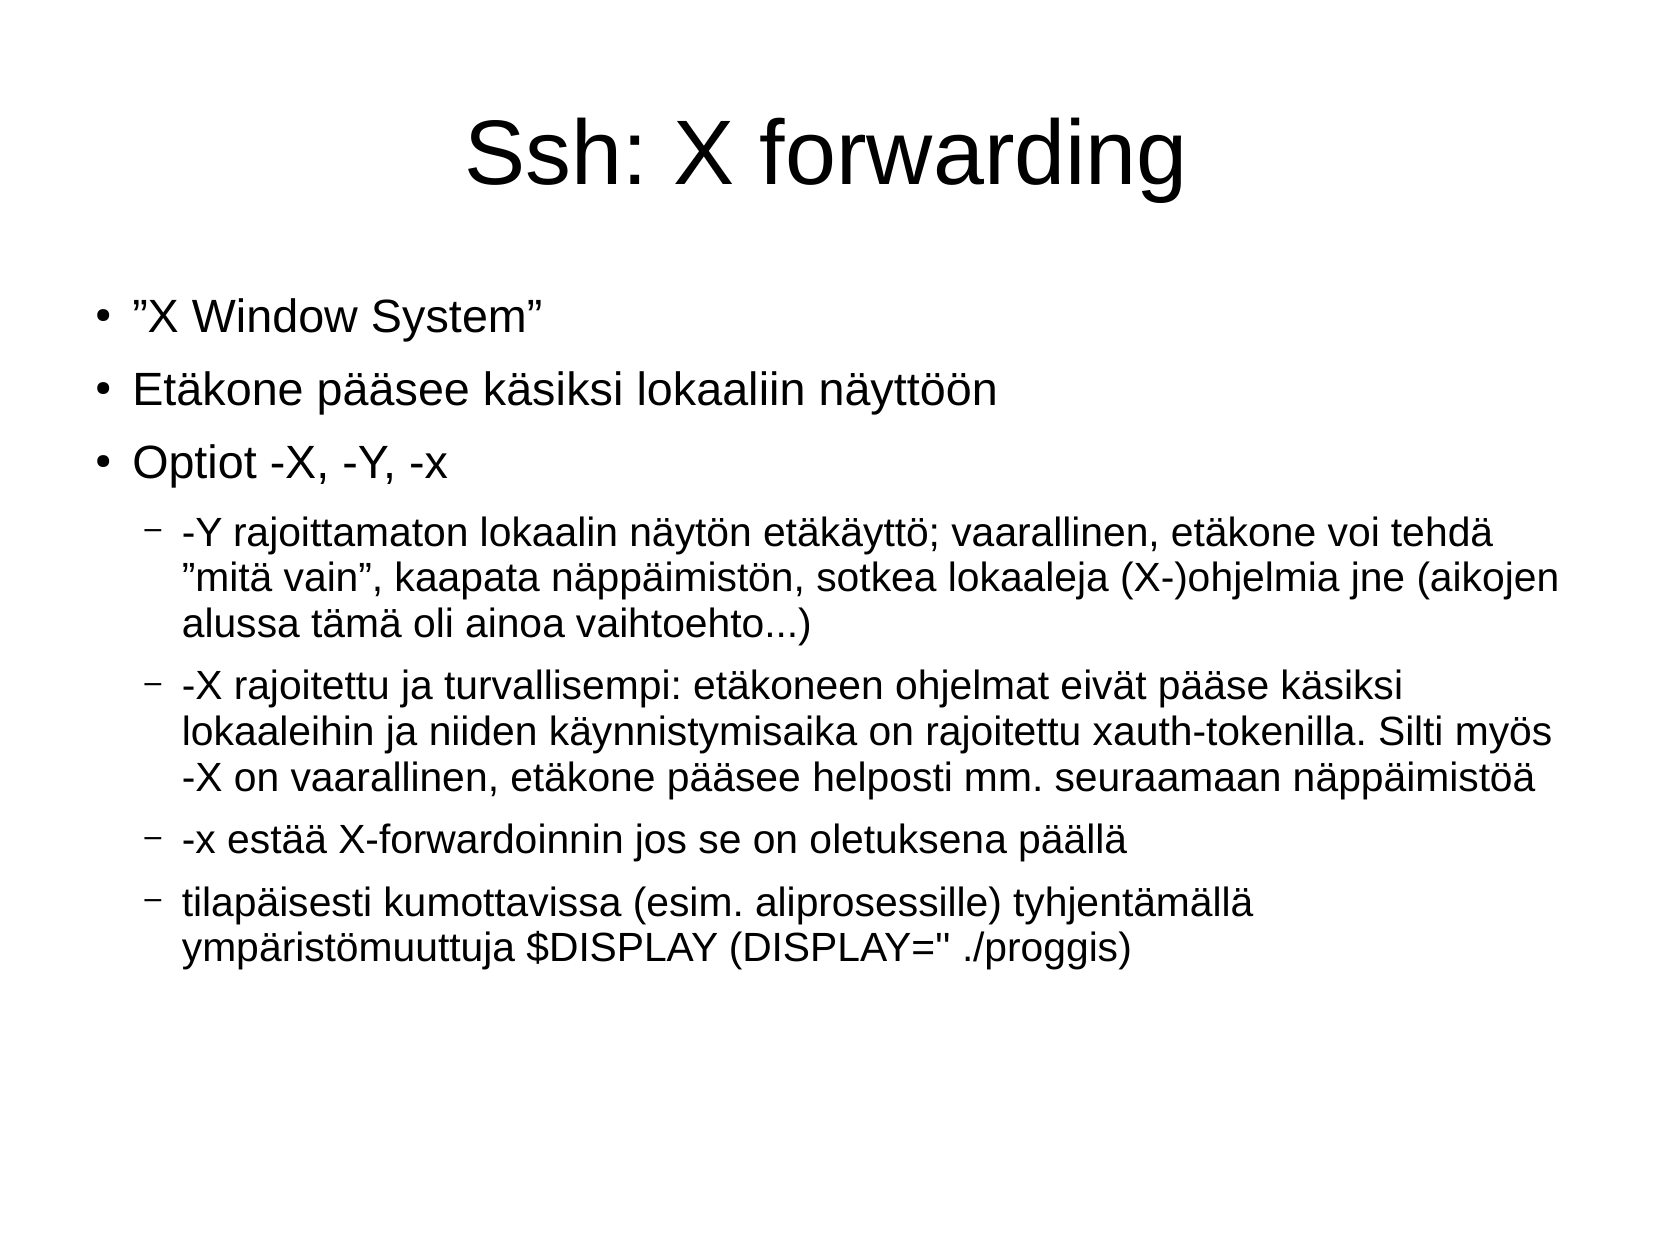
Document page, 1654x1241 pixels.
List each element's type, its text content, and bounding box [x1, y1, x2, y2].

list ”X Window System” Etäkone pääsee käsiksi lokaaliin näyttöön Optiot -X, -Y, -x -Y rajoittamaton lokaalin näytön etäkäyttö; vaarallinen, etäkone voi tehdä ”mitä vain”, kaapata näppäimistön, sotkea lokaaleja (X-)ohjelmia jne (aikojen alussa tämä oli ainoa vaihtoehto...) -X rajoitettu ja turvallisempi: etäkoneen ohjelmat eivät pääse käsiksi lokaaleihin ja niiden käynnistymisaika on rajoitettu xauth-tokenilla. Silti myös -X on vaarallinen, etäkone pääsee helposti mm. seuraamaan näppäimistöä -x estää X-forwardoinnin jos se on oletuksena päällä tilapäisesti kumottavissa (esim. aliprosessille) tyhjentämällä ympäristömuuttuja $DISPLAY (DISPLAY='' ./proggis) [82, 290, 1571, 1010]
title Ssh: X forwarding [82, 49, 1571, 257]
